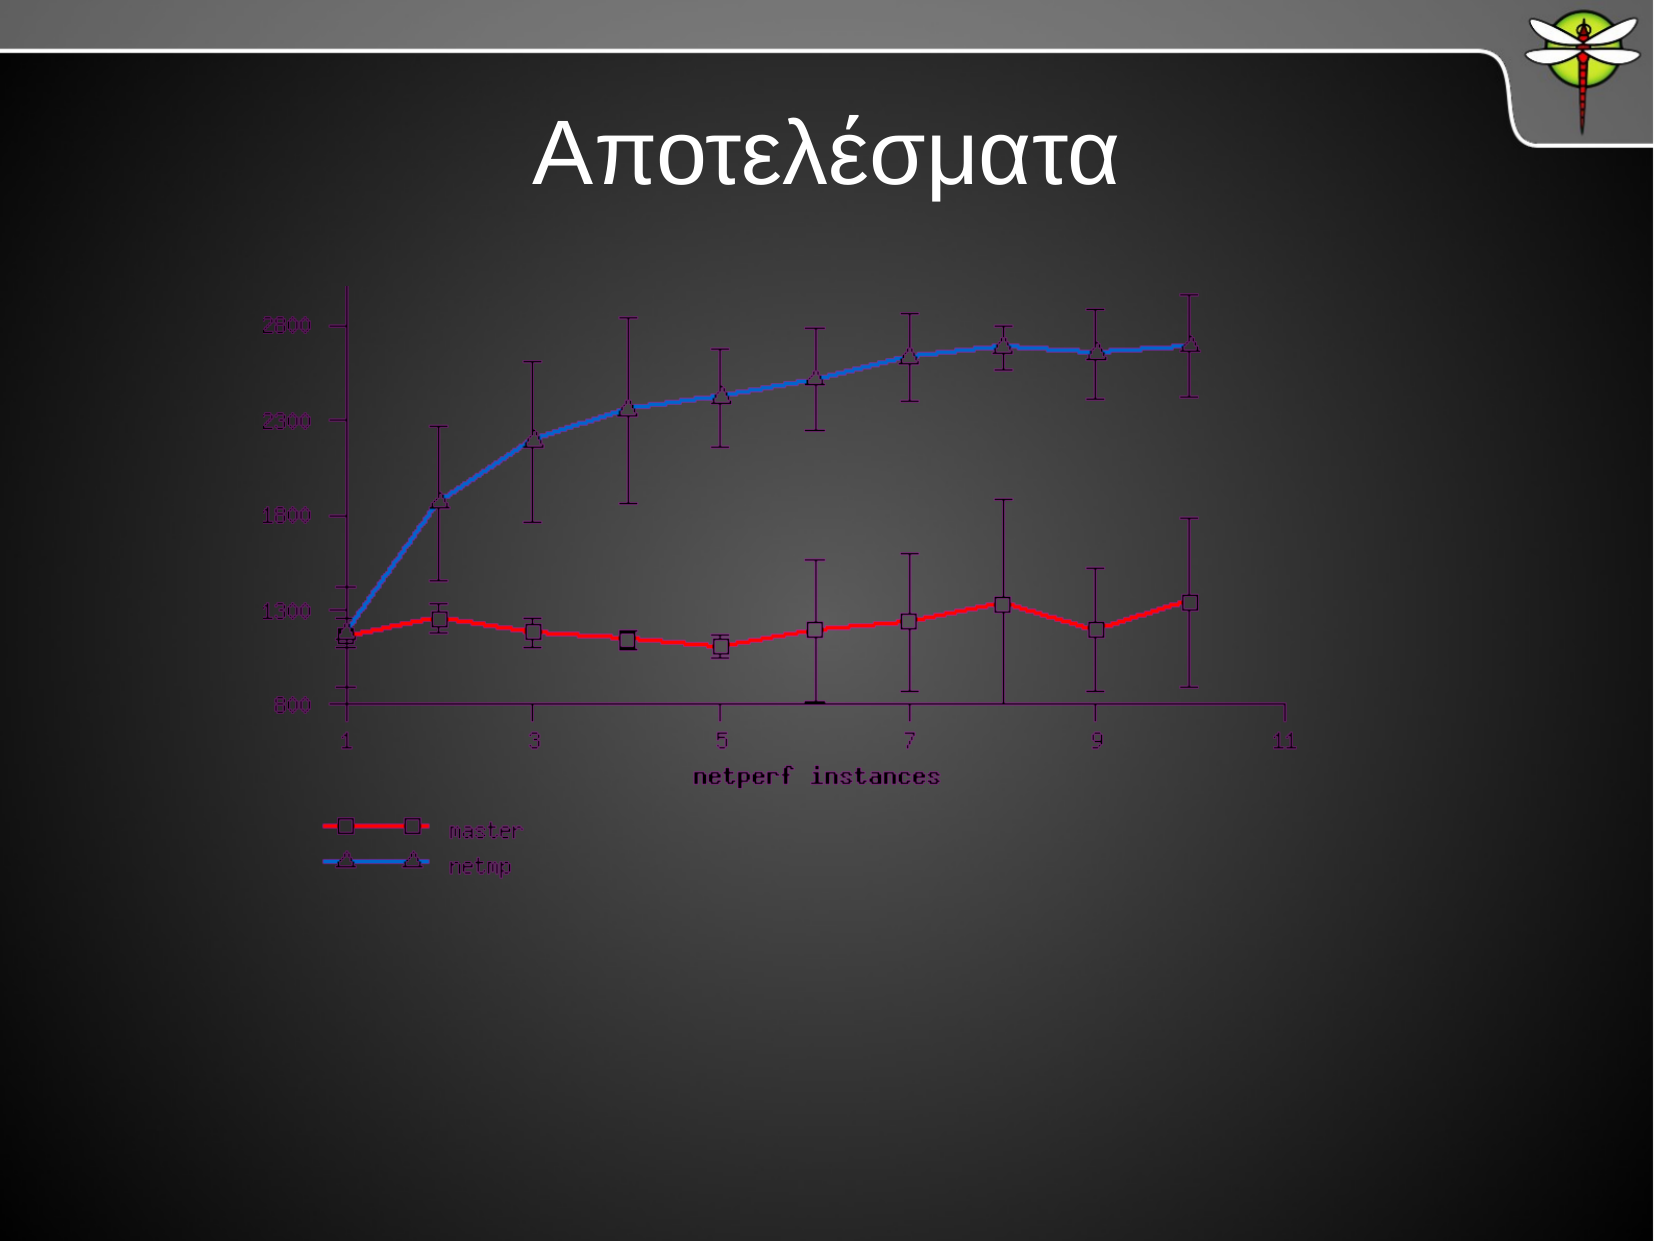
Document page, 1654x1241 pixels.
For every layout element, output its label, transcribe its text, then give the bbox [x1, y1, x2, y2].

title Αποτελέσματα [82, 56, 1571, 250]
picture [0, 0, 1654, 1241]
